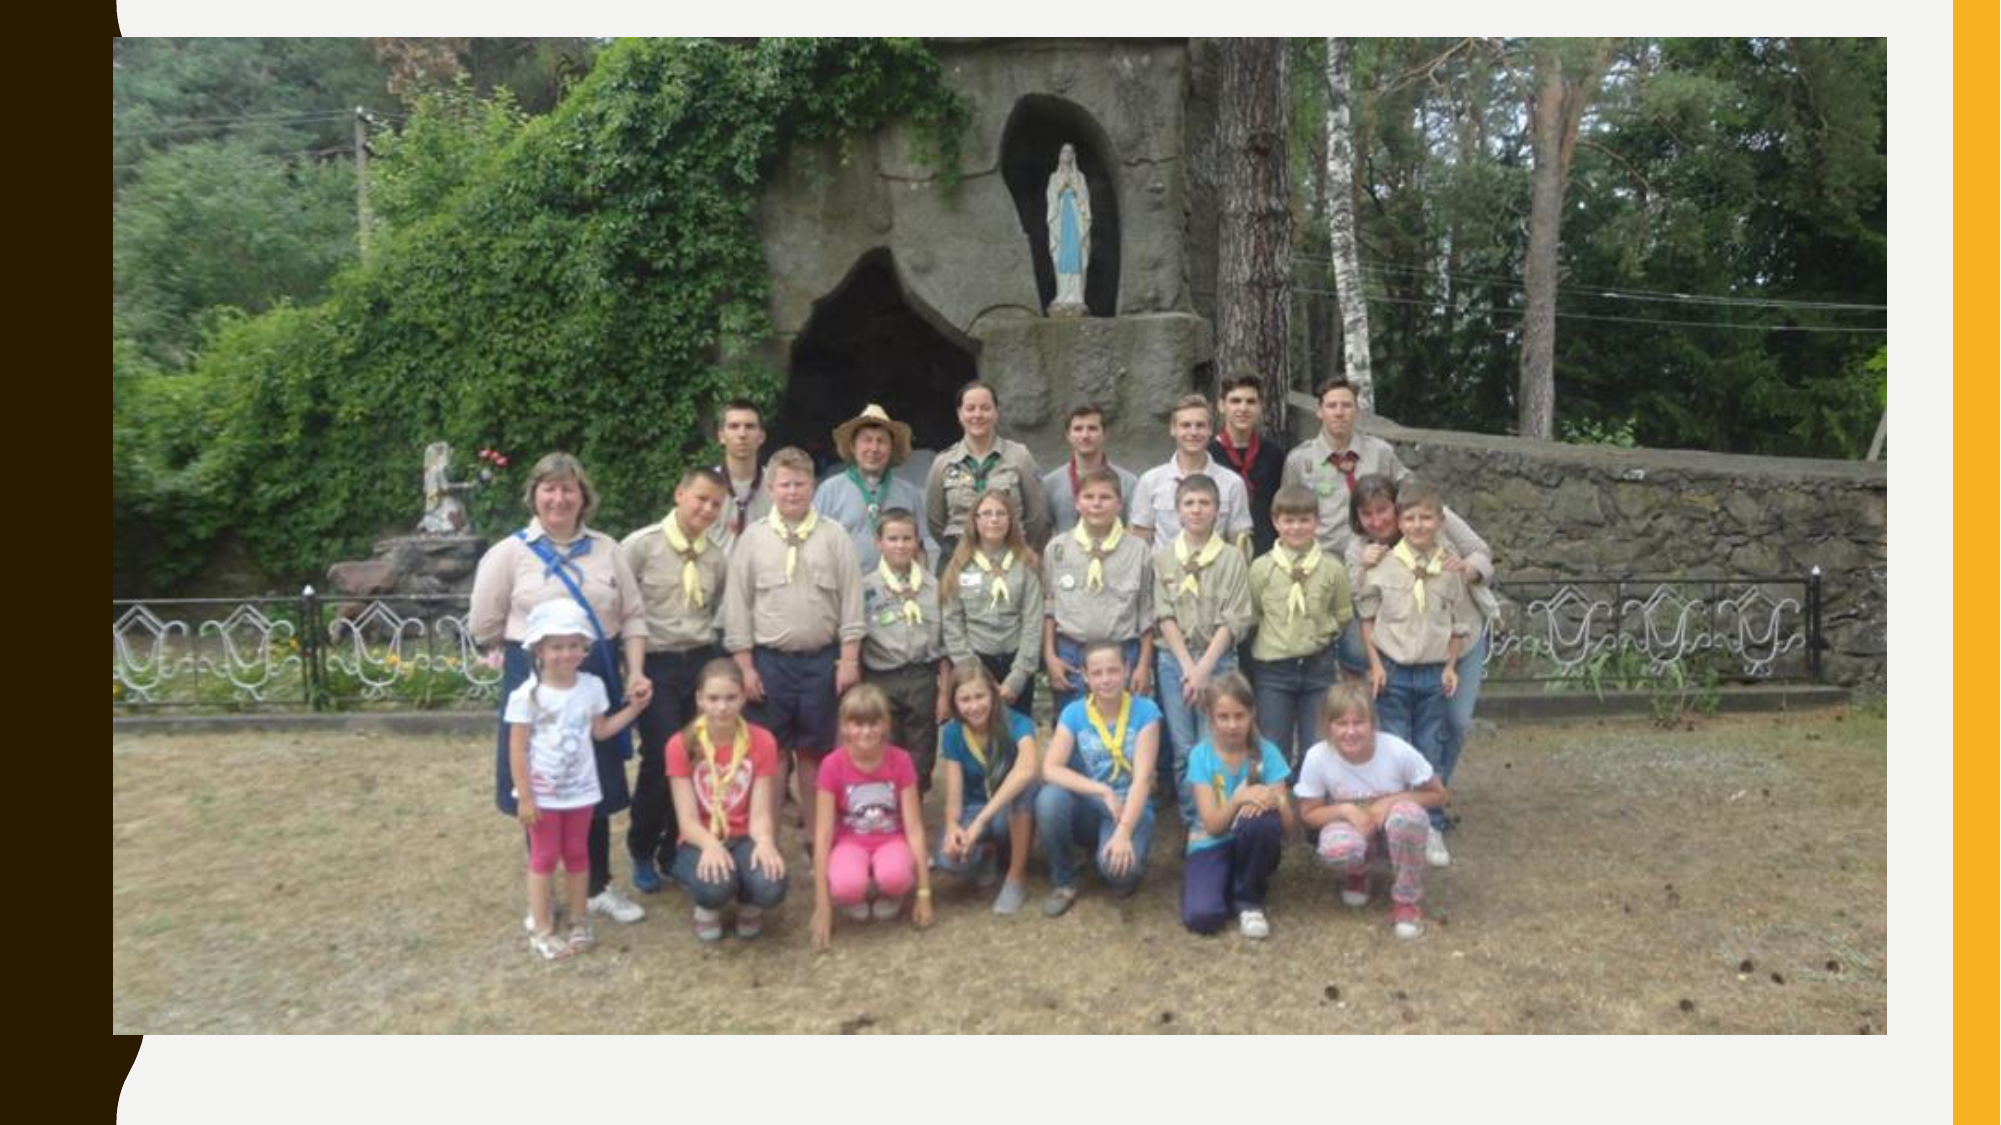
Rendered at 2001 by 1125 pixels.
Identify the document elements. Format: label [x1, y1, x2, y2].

picture [113, 37, 1887, 1035]
